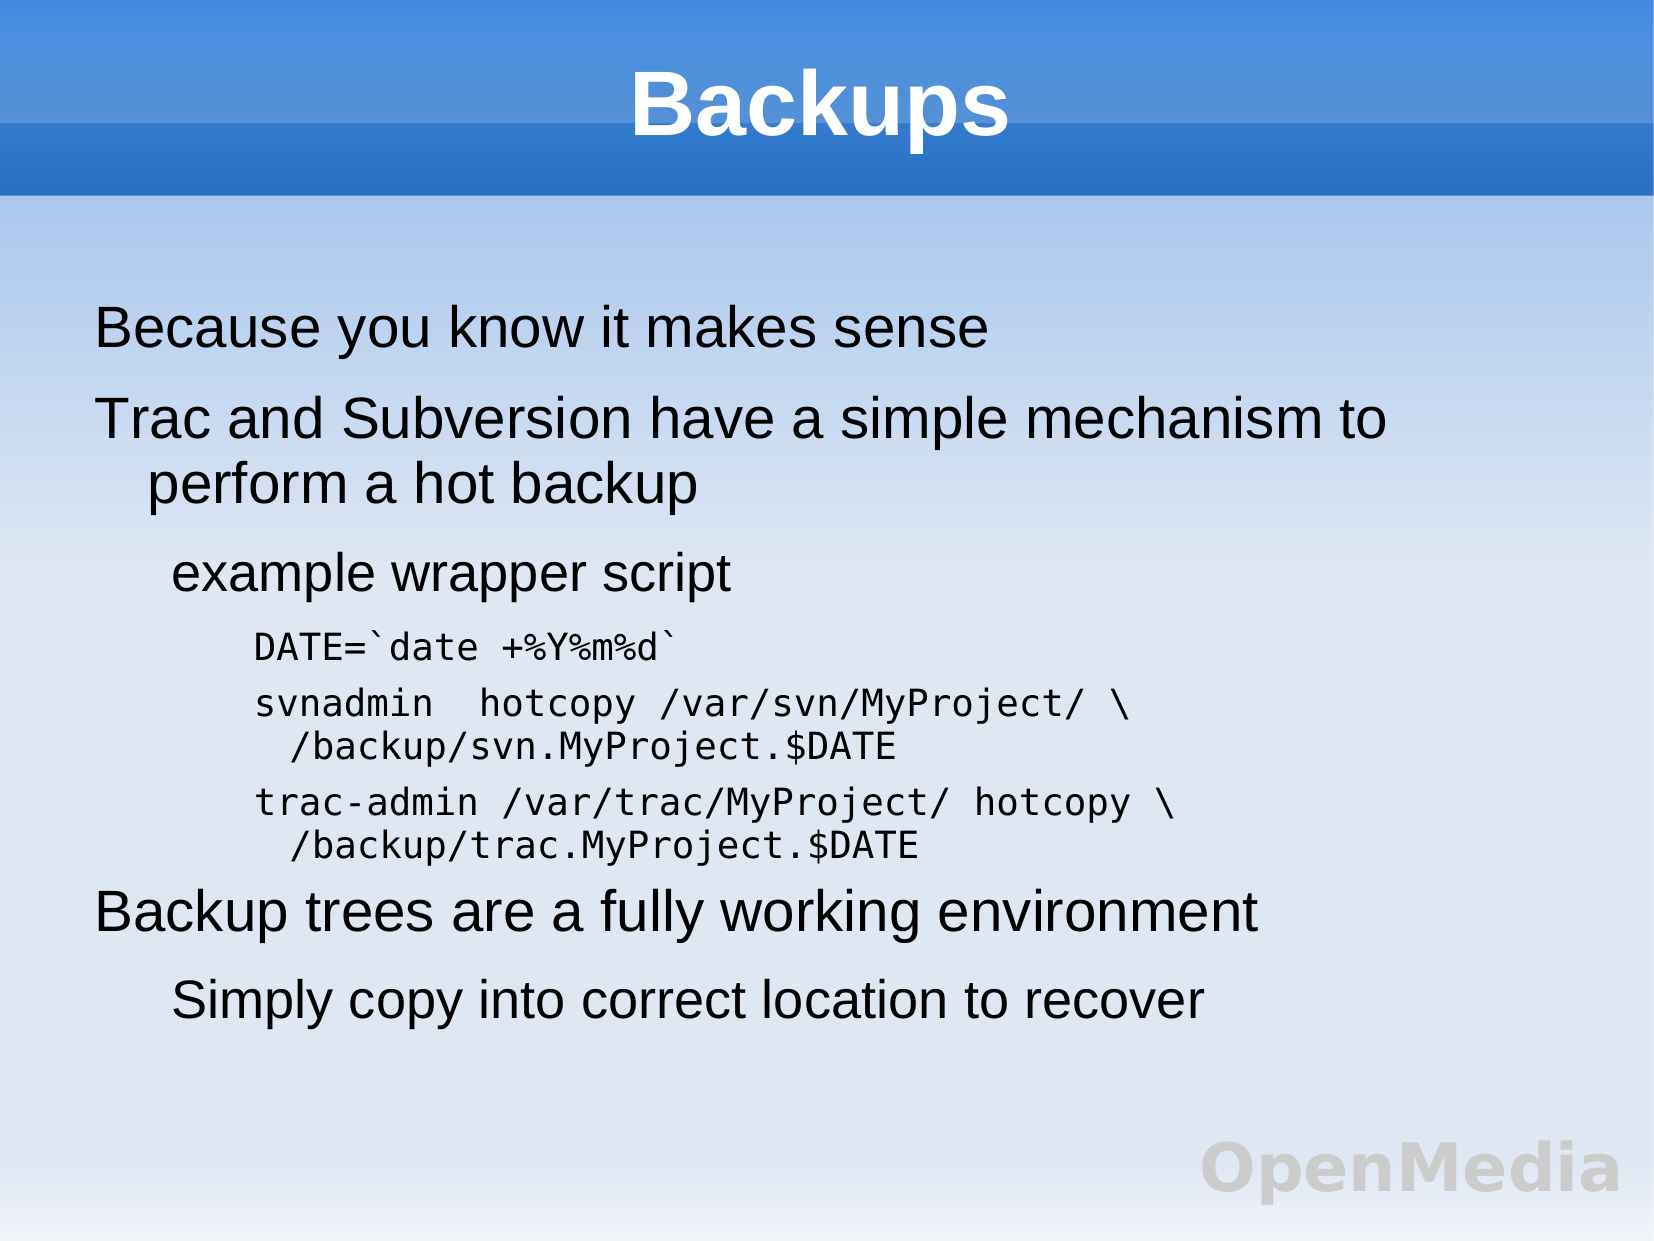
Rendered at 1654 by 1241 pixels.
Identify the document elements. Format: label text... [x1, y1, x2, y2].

list Because you know it makes sense Trac and Subversion have a simple mechanism to perform a hot backup example wrapper script DATE=`date +%Y%m%d` svnadmin hotcopy /var/svn/MyProject/ \ /backup/svn.MyProject.$DATE trac-admin /var/trac/MyProject/ hotcopy \ /backup/trac.MyProject.$DATE Backup trees are a fully working environment Simply copy into correct location to recover [76, 295, 1565, 1099]
picture [0, 0, 1654, 1241]
title Backups [76, 0, 1565, 208]
